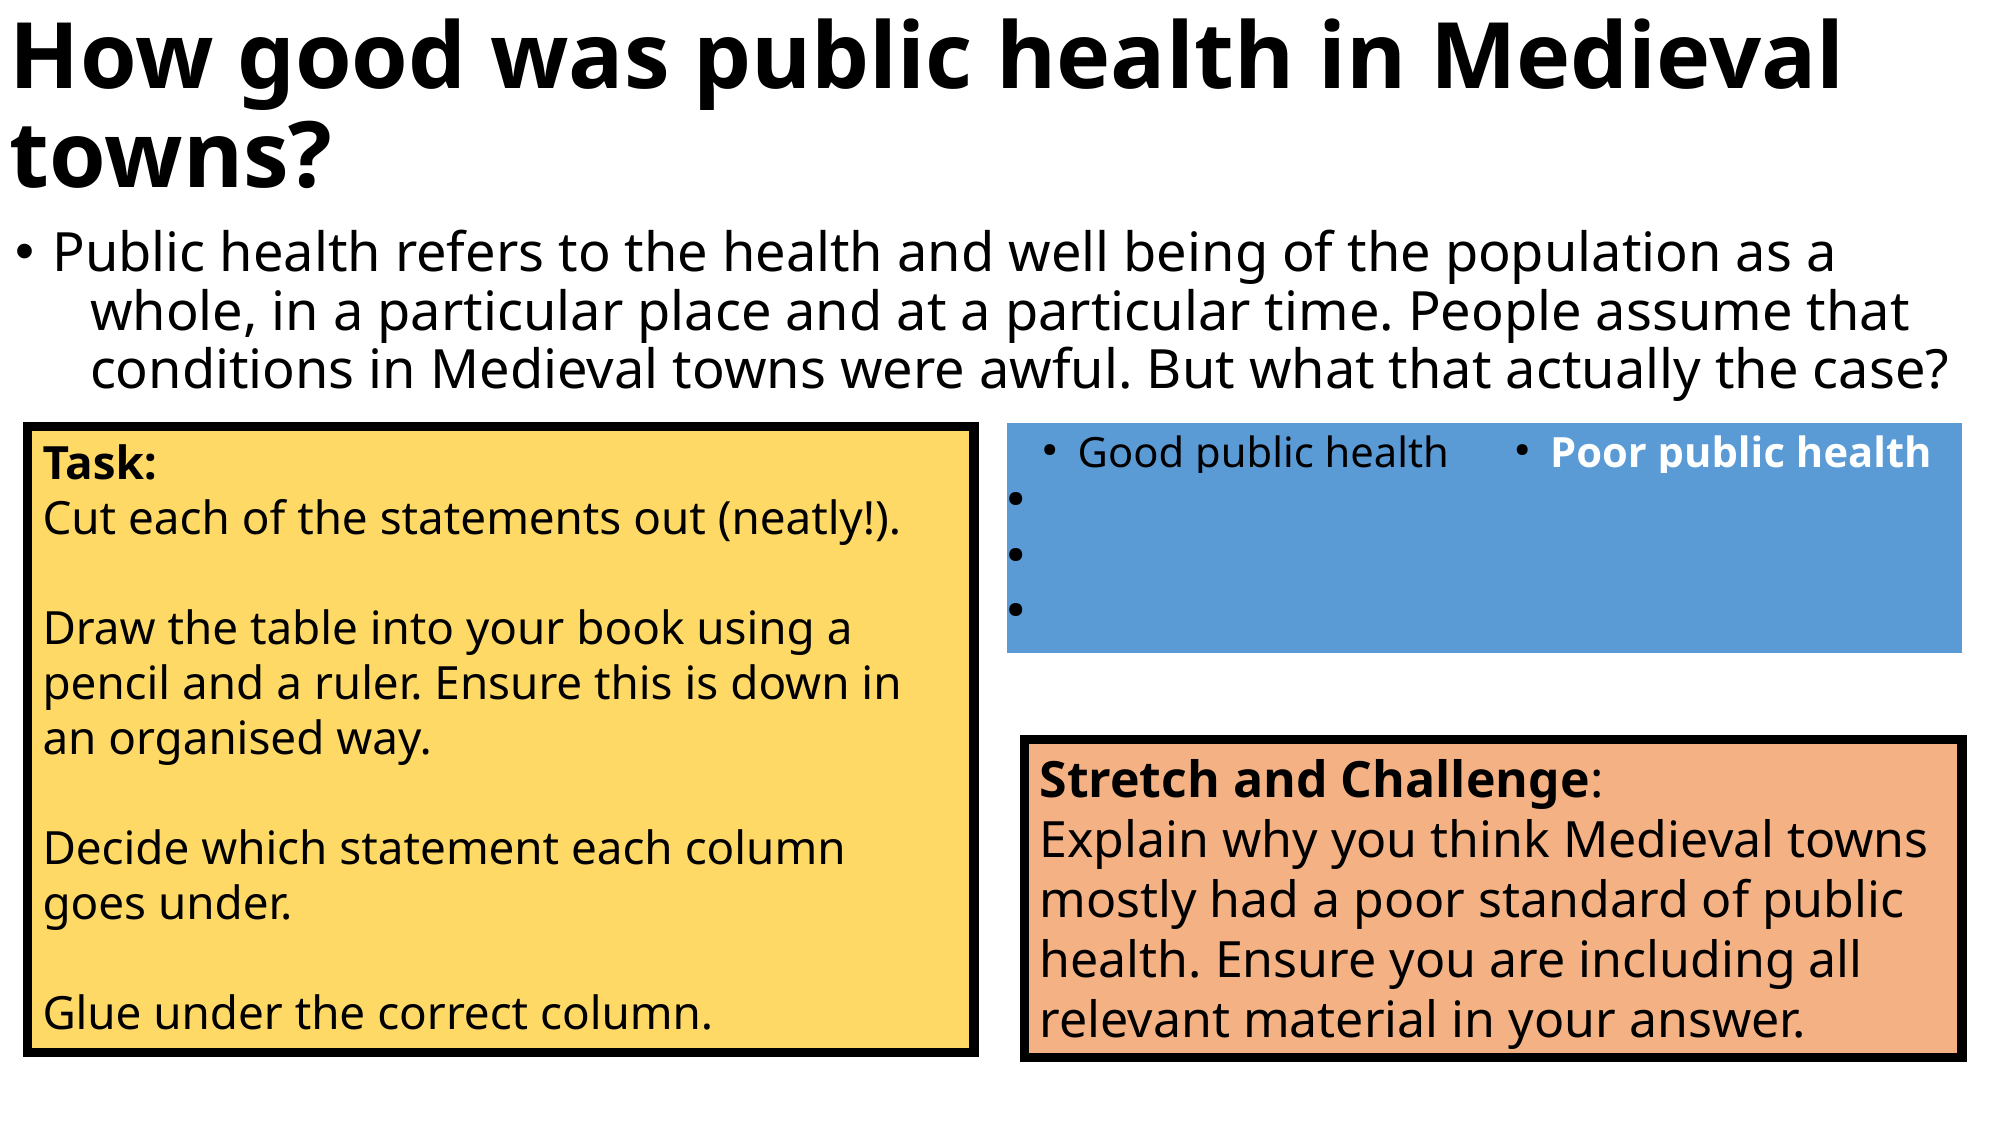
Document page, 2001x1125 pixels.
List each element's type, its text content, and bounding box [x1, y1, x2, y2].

list Public health refers to the health and well being of the population as a whole, in a particular place and at a particular time. People assume that conditions in Medieval towns were awful. But what that actually the case? [0, 217, 1995, 499]
table_header Good public health [1007, 423, 1484, 473]
table_cell [1007, 473, 1484, 653]
title How good was public health in Medieval towns? [0, 0, 1995, 217]
table_header Poor public health [1484, 423, 1962, 473]
table_cell [1484, 473, 1962, 653]
text_box Stretch and Challenge: Explain why you think Medieval towns mostly had a poor standard of public health. Ensure you are including all relevant material in your answer. [1024, 739, 1962, 1058]
text_box Task: Cut each of the statements out (neatly!). Draw the table into your book using a pencil and a ruler. Ensure this is down in an organised way. Decide which statement each column goes under. Glue under the correct column. [27, 426, 974, 1053]
